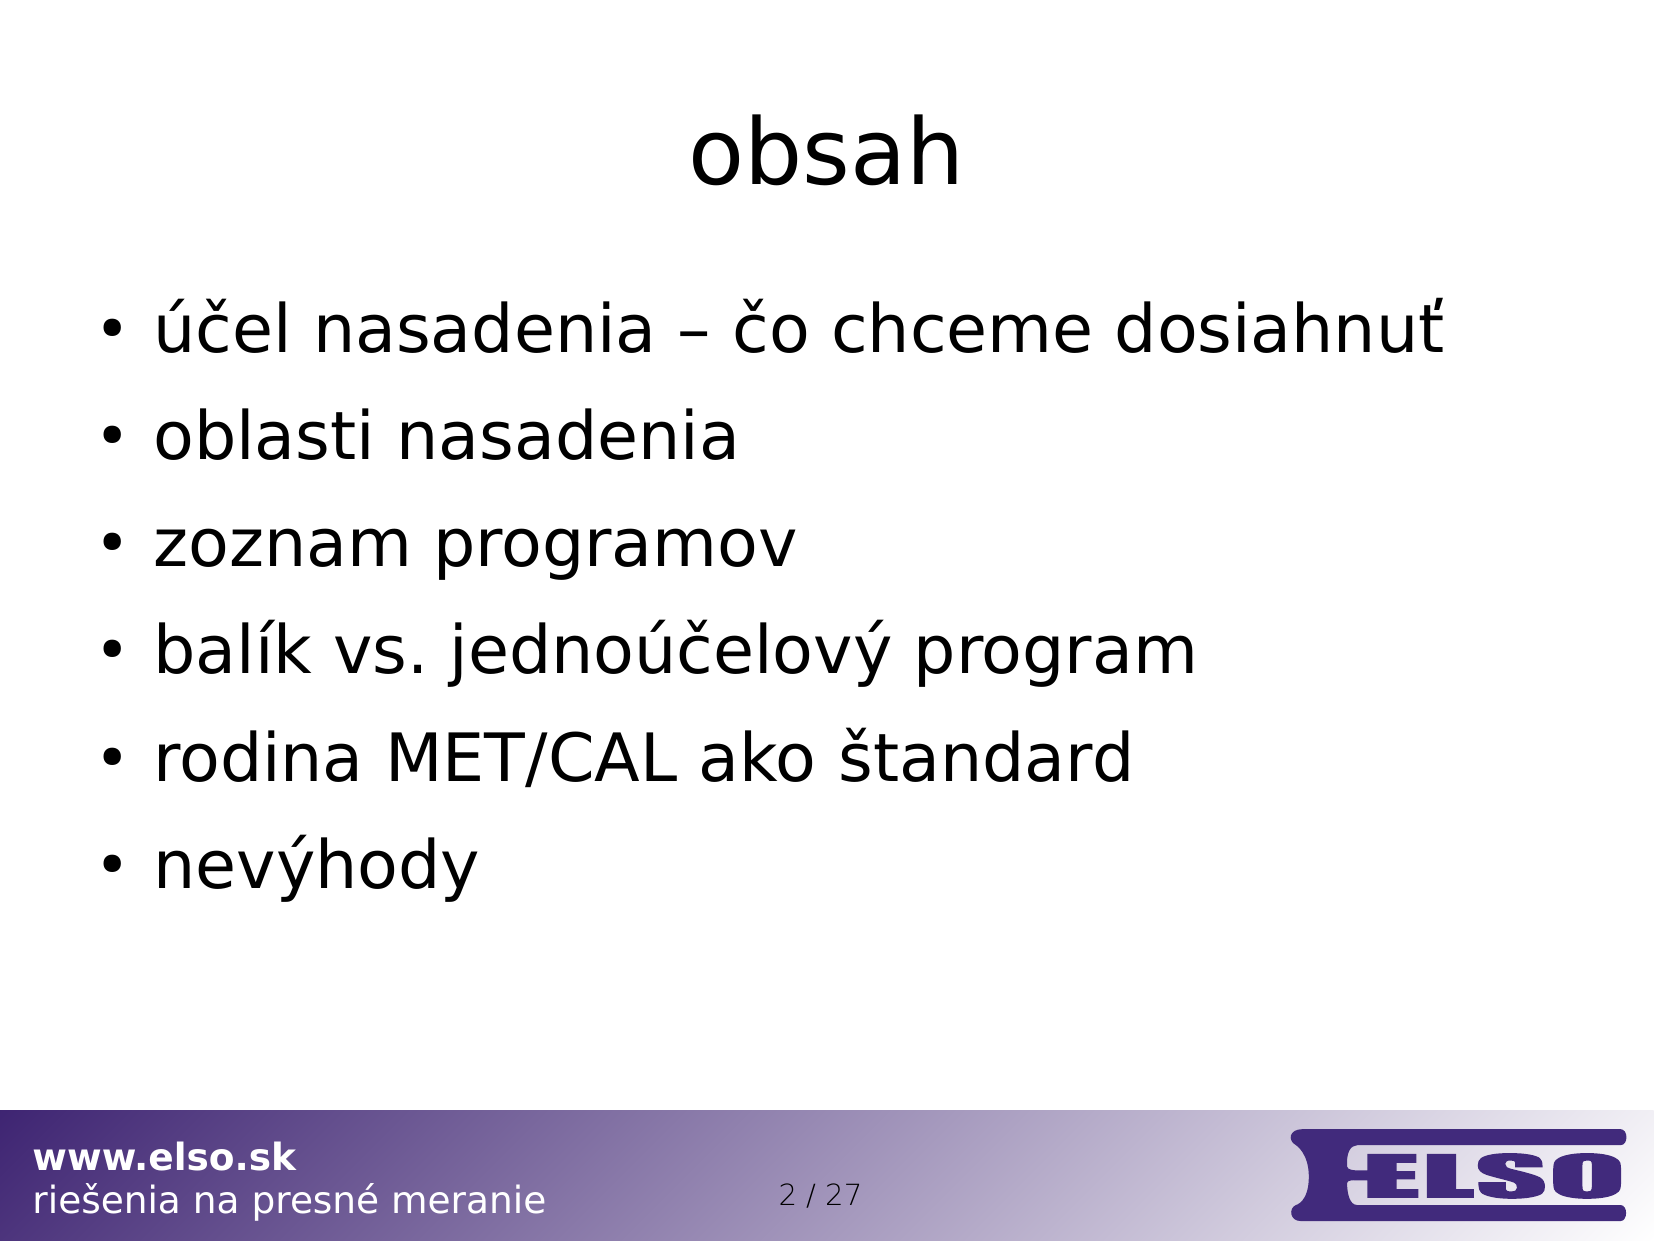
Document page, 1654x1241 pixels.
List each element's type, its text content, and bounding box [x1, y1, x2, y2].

list účel nasadenia – čo chceme dosiahnuť oblasti nasadenia zoznam programov balík vs. jednoúčelový program rodina MET/CAL ako štandard nevýhody [82, 290, 1571, 1109]
title obsah [82, 49, 1571, 257]
